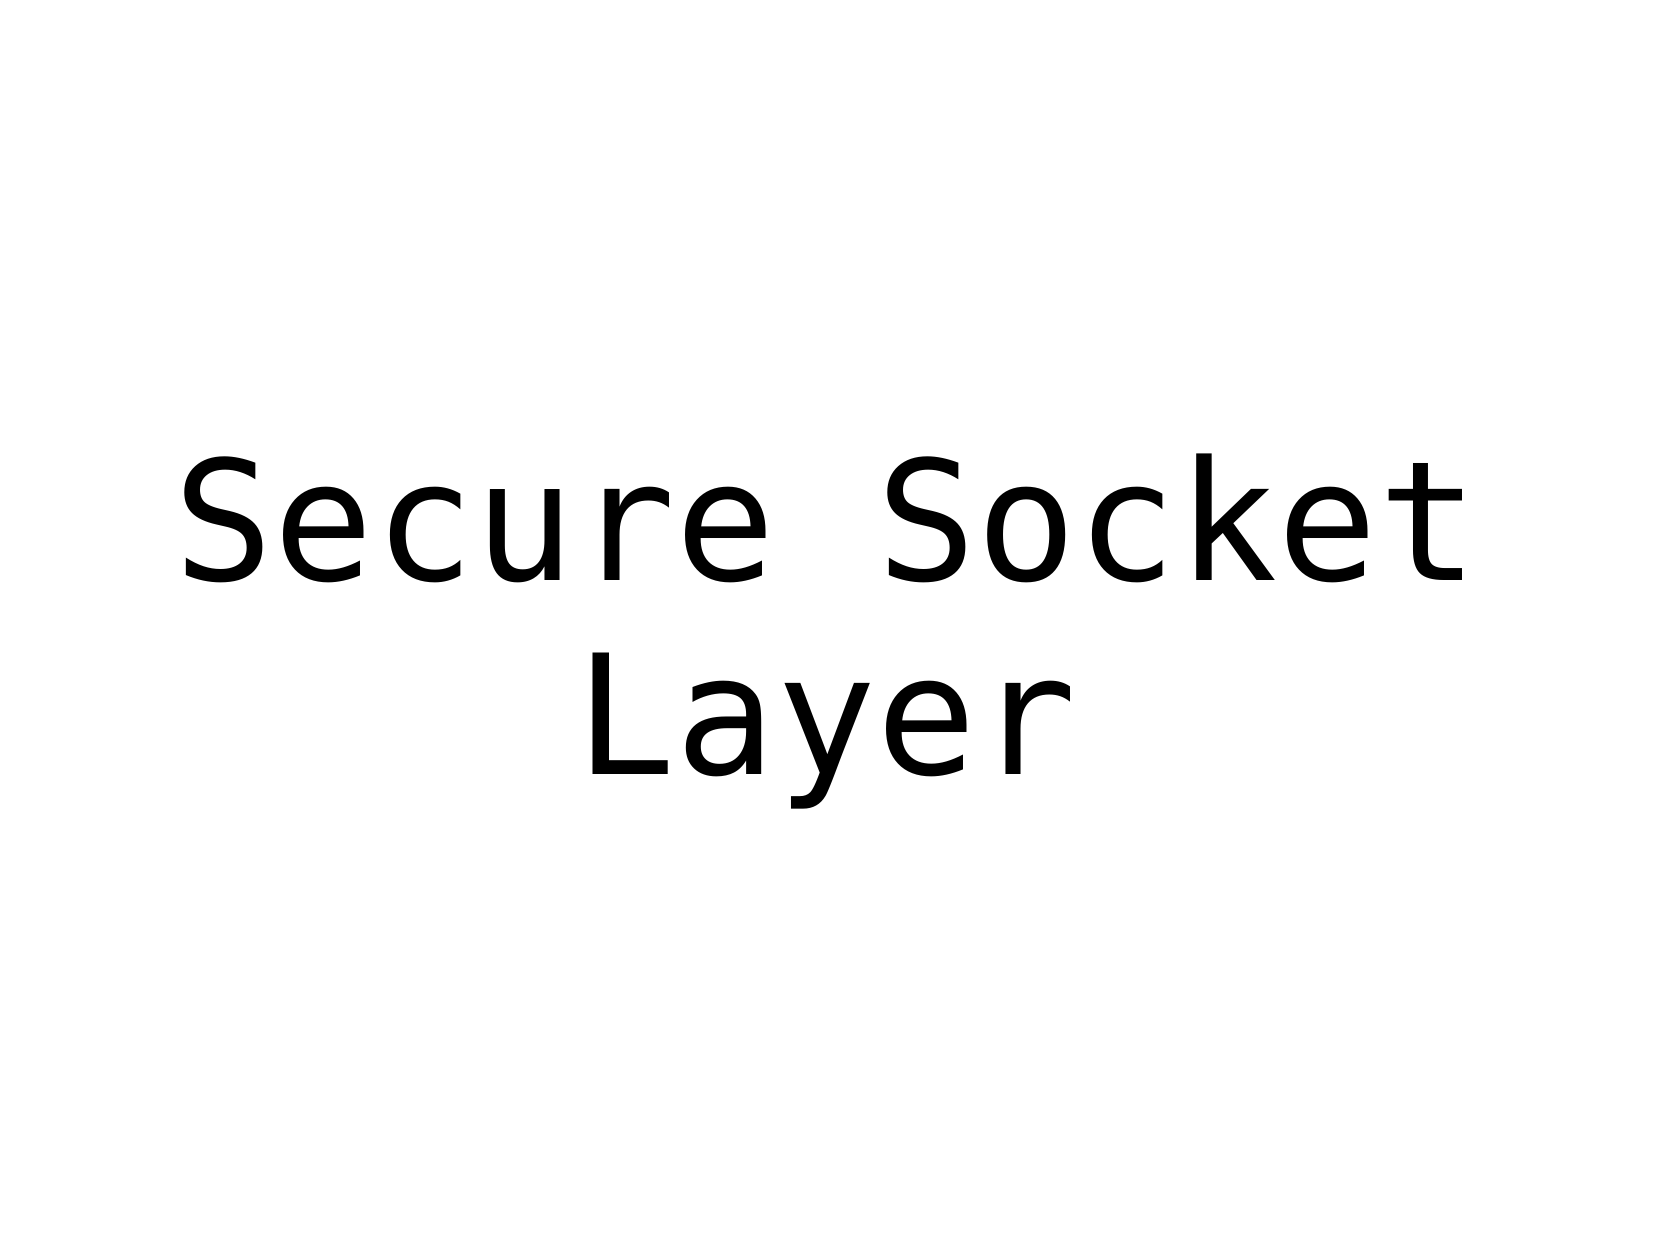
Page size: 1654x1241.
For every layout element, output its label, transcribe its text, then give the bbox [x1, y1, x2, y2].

title Secure Socket Layer [82, 426, 1571, 815]
